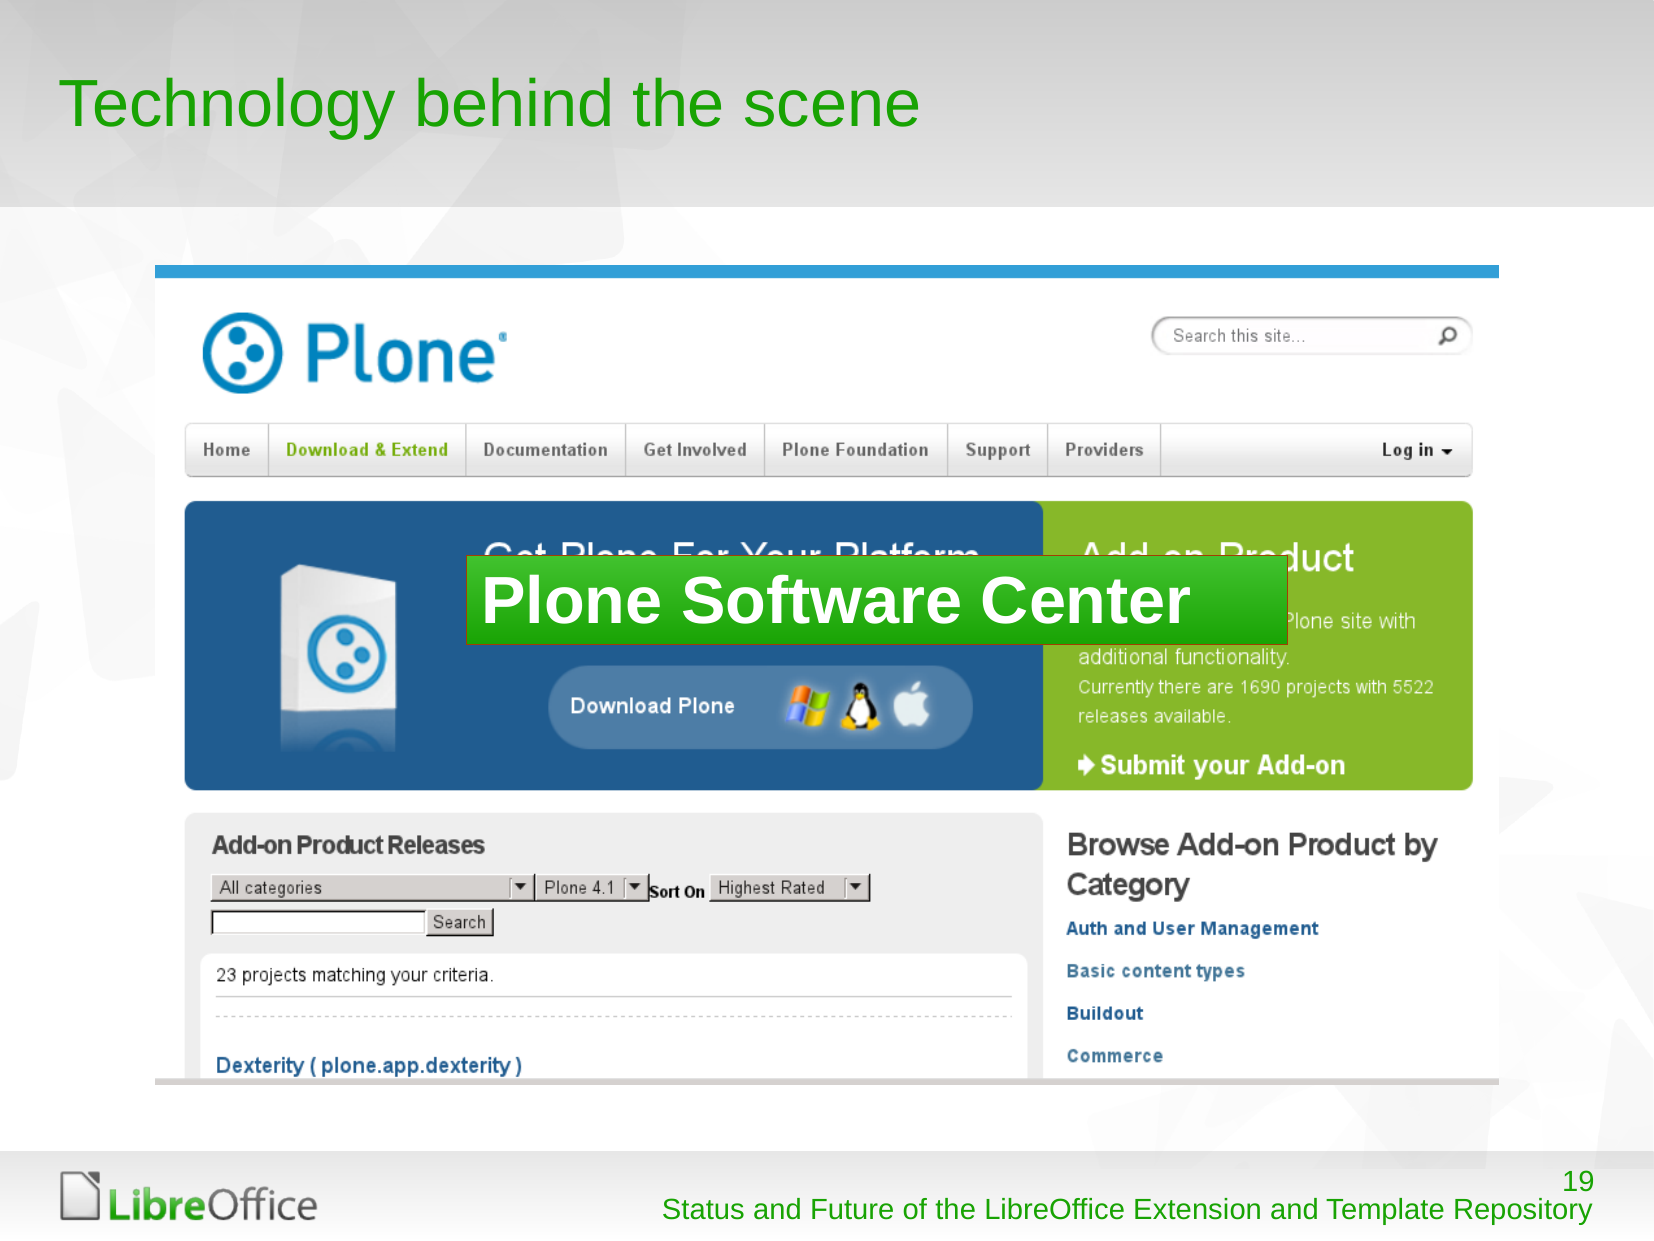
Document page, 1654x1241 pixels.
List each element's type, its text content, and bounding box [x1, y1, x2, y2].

title Technology behind the scene [59, 29, 1595, 178]
text_box Plone Software Center [466, 555, 1288, 645]
picture [41, 1152, 337, 1240]
picture [0, 0, 1654, 1169]
